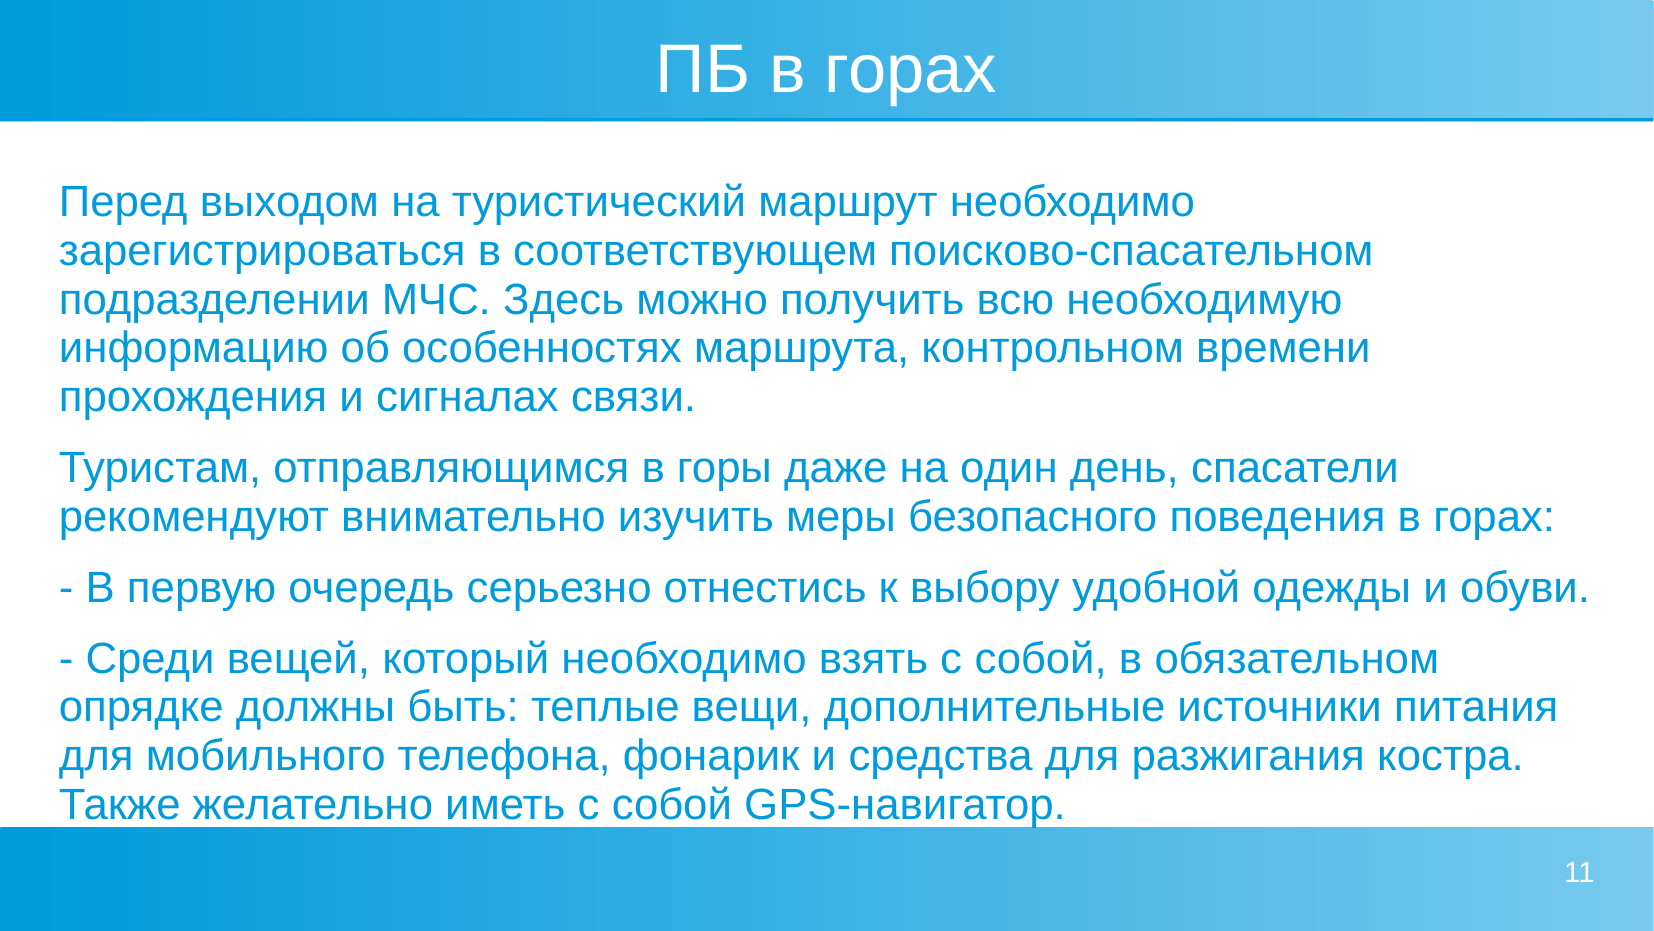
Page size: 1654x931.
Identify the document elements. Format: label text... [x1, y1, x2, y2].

title ПБ в горах [59, 30, 1595, 108]
list Перед выходом на туристический маршрут необходимо зарегистрироваться в соответствующем поисково-спасательном подразделении МЧС. Здесь можно получить всю необходимую информацию об особенностях маршрута, контрольном времени прохождения и сигналах связи. Туристам, отправляющимся в горы даже на один день, спасатели рекомендуют внимательно изучить меры безопасного поведения в горах: - В первую очередь серьезно отнестись к выбору удобной одежды и обуви. - Среди вещей, который необходимо взять с собой, в обязательном опрядке должны быть: теплые вещи, дополнительные источники питания для мобильного телефона, фонарик и средства для разжигания костра. Также желательно иметь с собой GPS-навигатор. [59, 177, 1595, 768]
